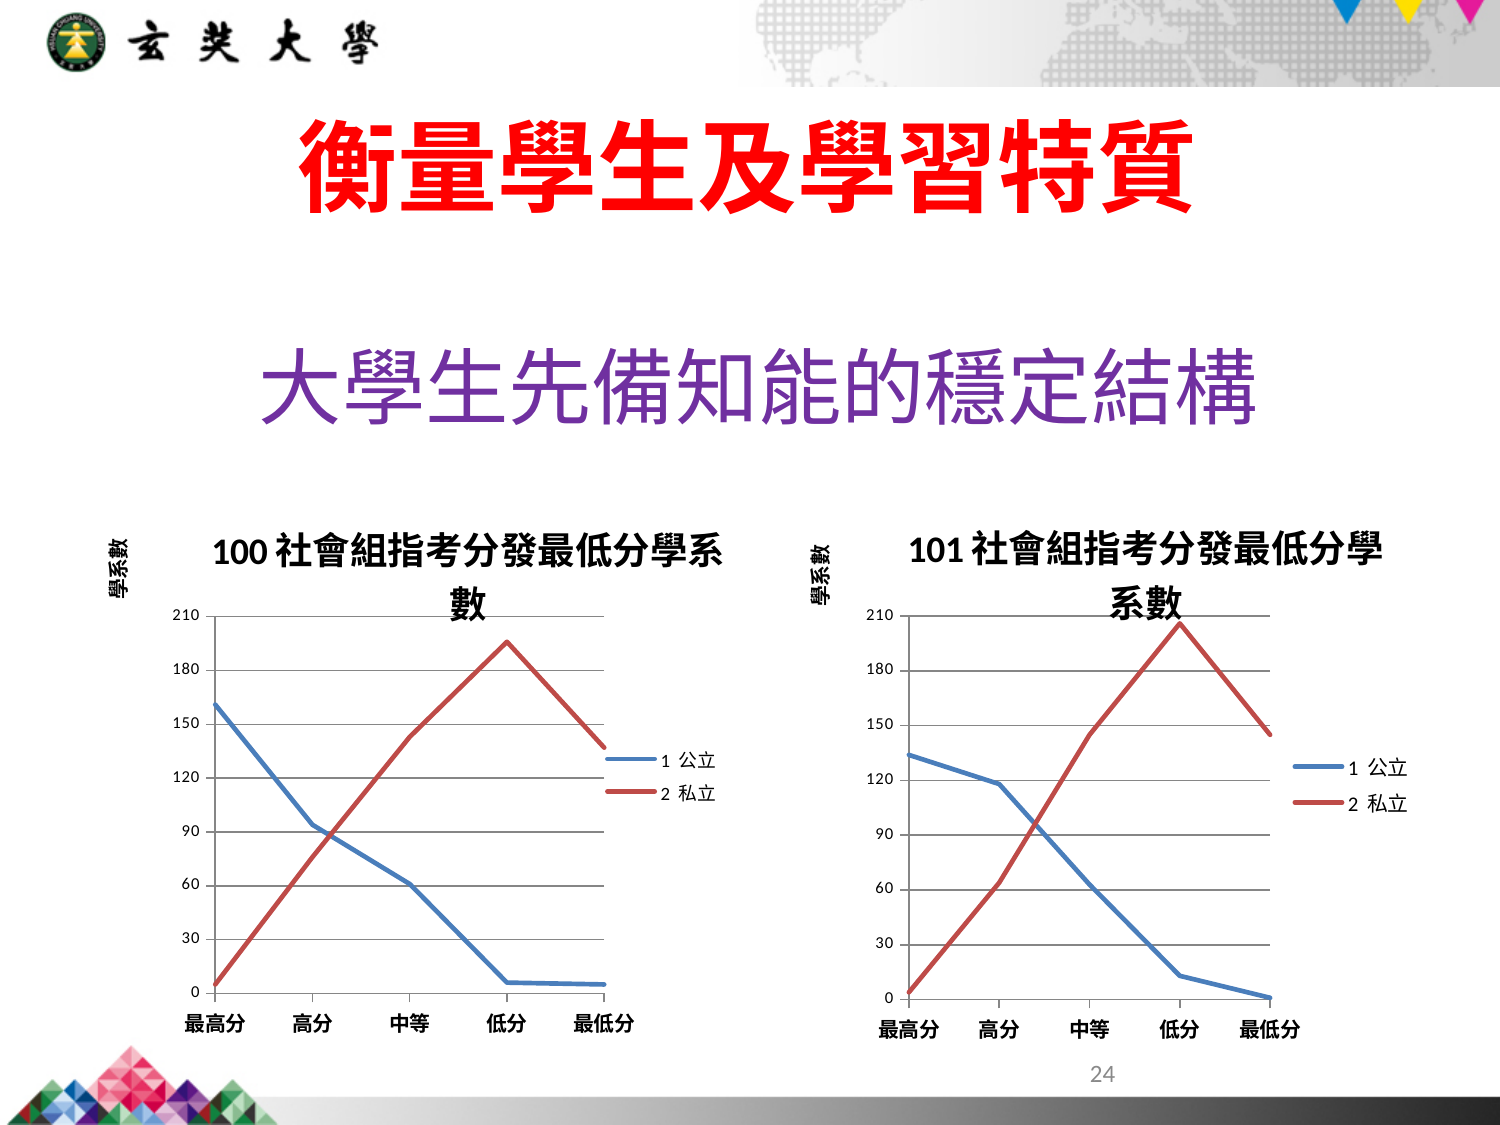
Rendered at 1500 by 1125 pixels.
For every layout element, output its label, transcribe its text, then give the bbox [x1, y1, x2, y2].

text_box 衡量學生及學習特質 [72, 96, 1423, 298]
chart [785, 491, 1423, 1059]
chart [83, 479, 757, 1083]
text_box 24 [1074, 1042, 1426, 1103]
text_box 大學生先備知能的穩定結構 [83, 326, 1434, 445]
